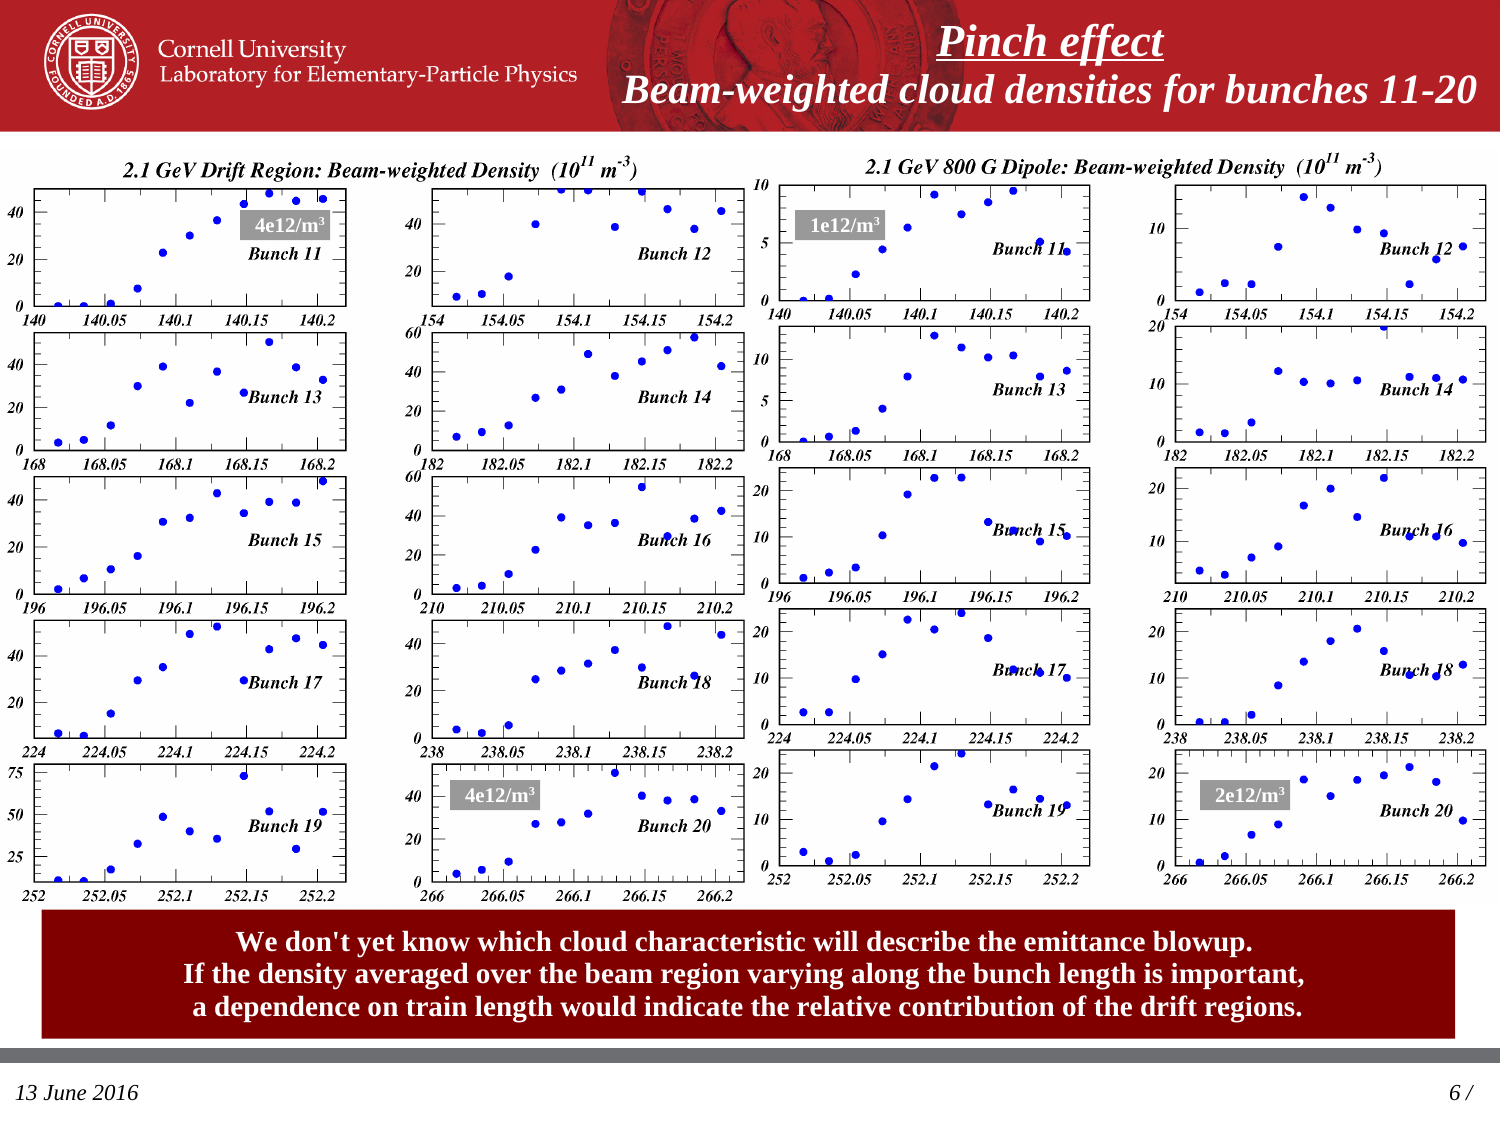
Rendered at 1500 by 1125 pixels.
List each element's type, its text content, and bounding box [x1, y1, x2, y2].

title Pinch effect Beam-weighted cloud densities for bunches 11-20 [600, 7, 1500, 121]
picture [0, 0, 1500, 132]
text_box 2e12/m3 [1200, 780, 1291, 811]
text_box We don't yet know which cloud characteristic will describe the emittance blowup. If the density averaged over the beam region varying along the bunch length is important, a dependence on train length would indicate the relative contribution of the drift regions. [41, 909, 1456, 1039]
picture [0, 149, 1500, 920]
text_box 4e12/m3 [240, 210, 331, 241]
text_box 1e12/m3 [795, 210, 886, 241]
text_box 4e12/m3 [450, 780, 541, 811]
